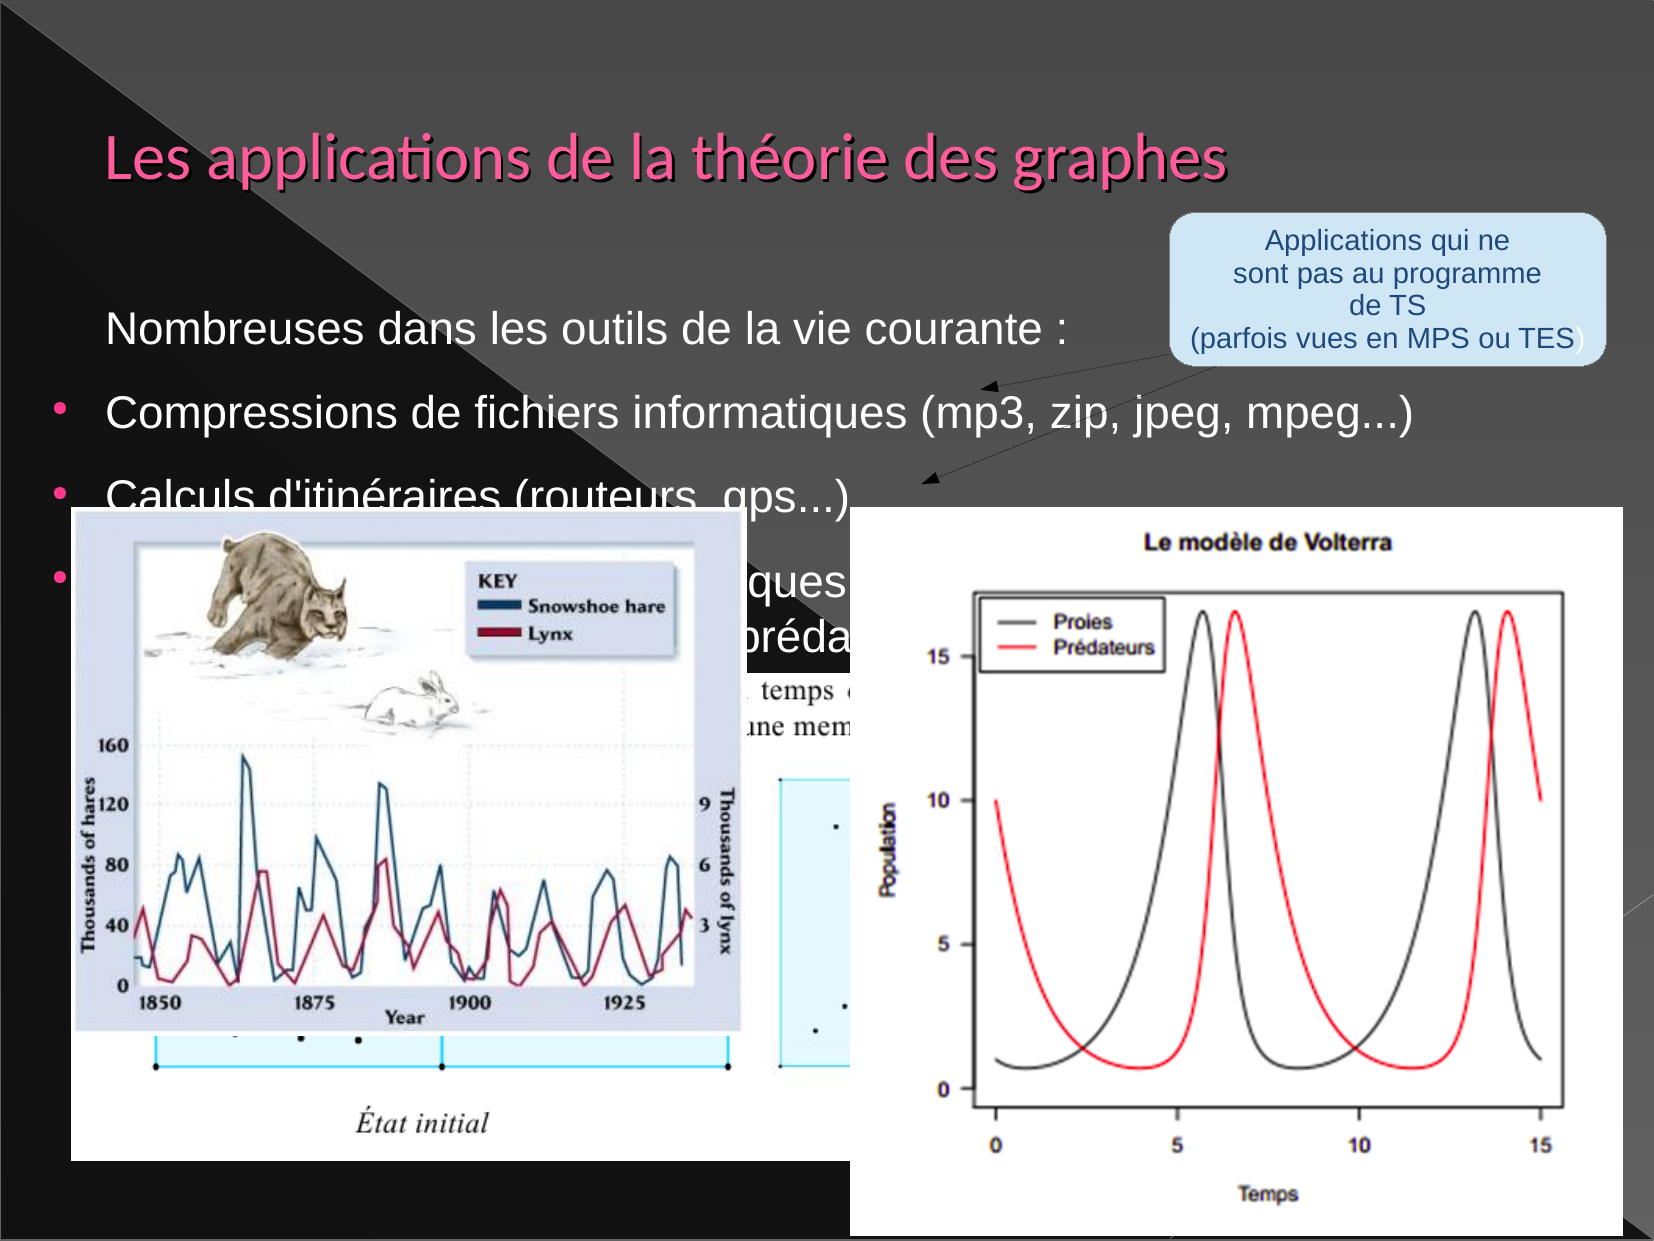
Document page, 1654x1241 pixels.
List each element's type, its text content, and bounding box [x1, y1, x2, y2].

title Les applications de la théorie des graphes [0, 49, 1489, 257]
text_box Applications qui ne sont pas au programme de TS (parfois vues en MPS ou TES) [1169, 212, 1607, 367]
list Nombreuses dans les outils de la vie courante : Compressions de fichiers informatiques (mp3, zip, jpeg, mpeg...) Calculs d'itinéraires (routeurs, gps...) Evolutions de systèmes dynamiques : Modèle de diffucion d'Erenfest, systèmes proies-prédateurs [0, 290, 1456, 1010]
picture [71, 507, 1623, 1236]
